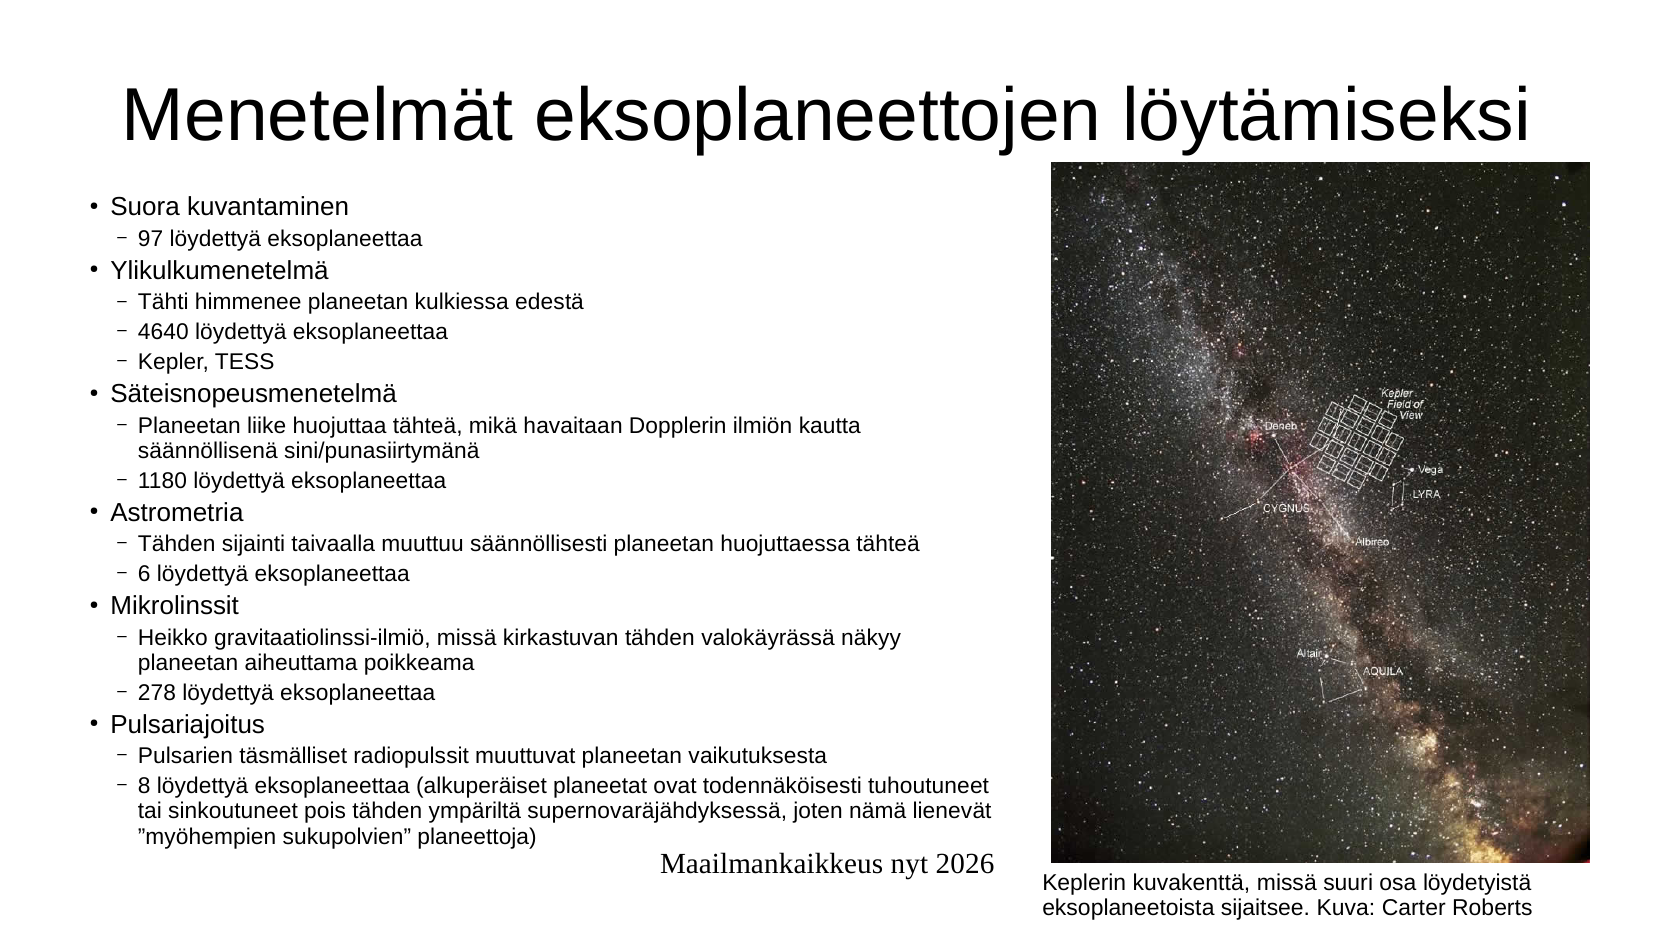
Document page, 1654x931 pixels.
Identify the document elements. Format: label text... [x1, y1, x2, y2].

title Menetelmät eksoplaneettojen löytämiseksi [82, 37, 1571, 193]
text_box Keplerin kuvakenttä, missä suuri osa löydetyistä eksoplaneetoista sijaitsee. Kuva: Carter Roberts [1027, 862, 1631, 929]
list Suora kuvantaminen 97 löydettyä eksoplaneettaa Ylikulkumenetelmä Tähti himmenee planeetan kulkiessa edestä 4640 löydettyä eksoplaneettaa Kepler, TESS Säteisnopeusmenetelmä Planeetan liike huojuttaa tähteä, mikä havaitaan Dopplerin ilmiön kautta säännöllisenä sini/punasiirtymänä 1180 löydettyä eksoplaneettaa Astrometria Tähden sijainti taivaalla muuttuu säännöllisesti planeetan huojuttaessa tähteä 6 löydettyä eksoplaneettaa Mikrolinssit Heikko gravitaatiolinssi-ilmiö, missä kirkastuvan tähden valokäyrässä näkyy planeetan aiheuttama poikkeama 278 löydettyä eksoplaneettaa Pulsariajoitus Pulsarien täsmälliset radiopulssit muuttuvat planeetan vaikutuksesta 8 löydettyä eksoplaneettaa (alkuperäiset planeetat ovat todennäköisesti tuhoutuneet tai sinkoutuneet pois tähden ympäriltä supernovaräjähdyksessä, joten nämä lienevät ”myöhempien sukupolvien” planeettoja) [82, 192, 993, 851]
picture [1051, 162, 1590, 862]
